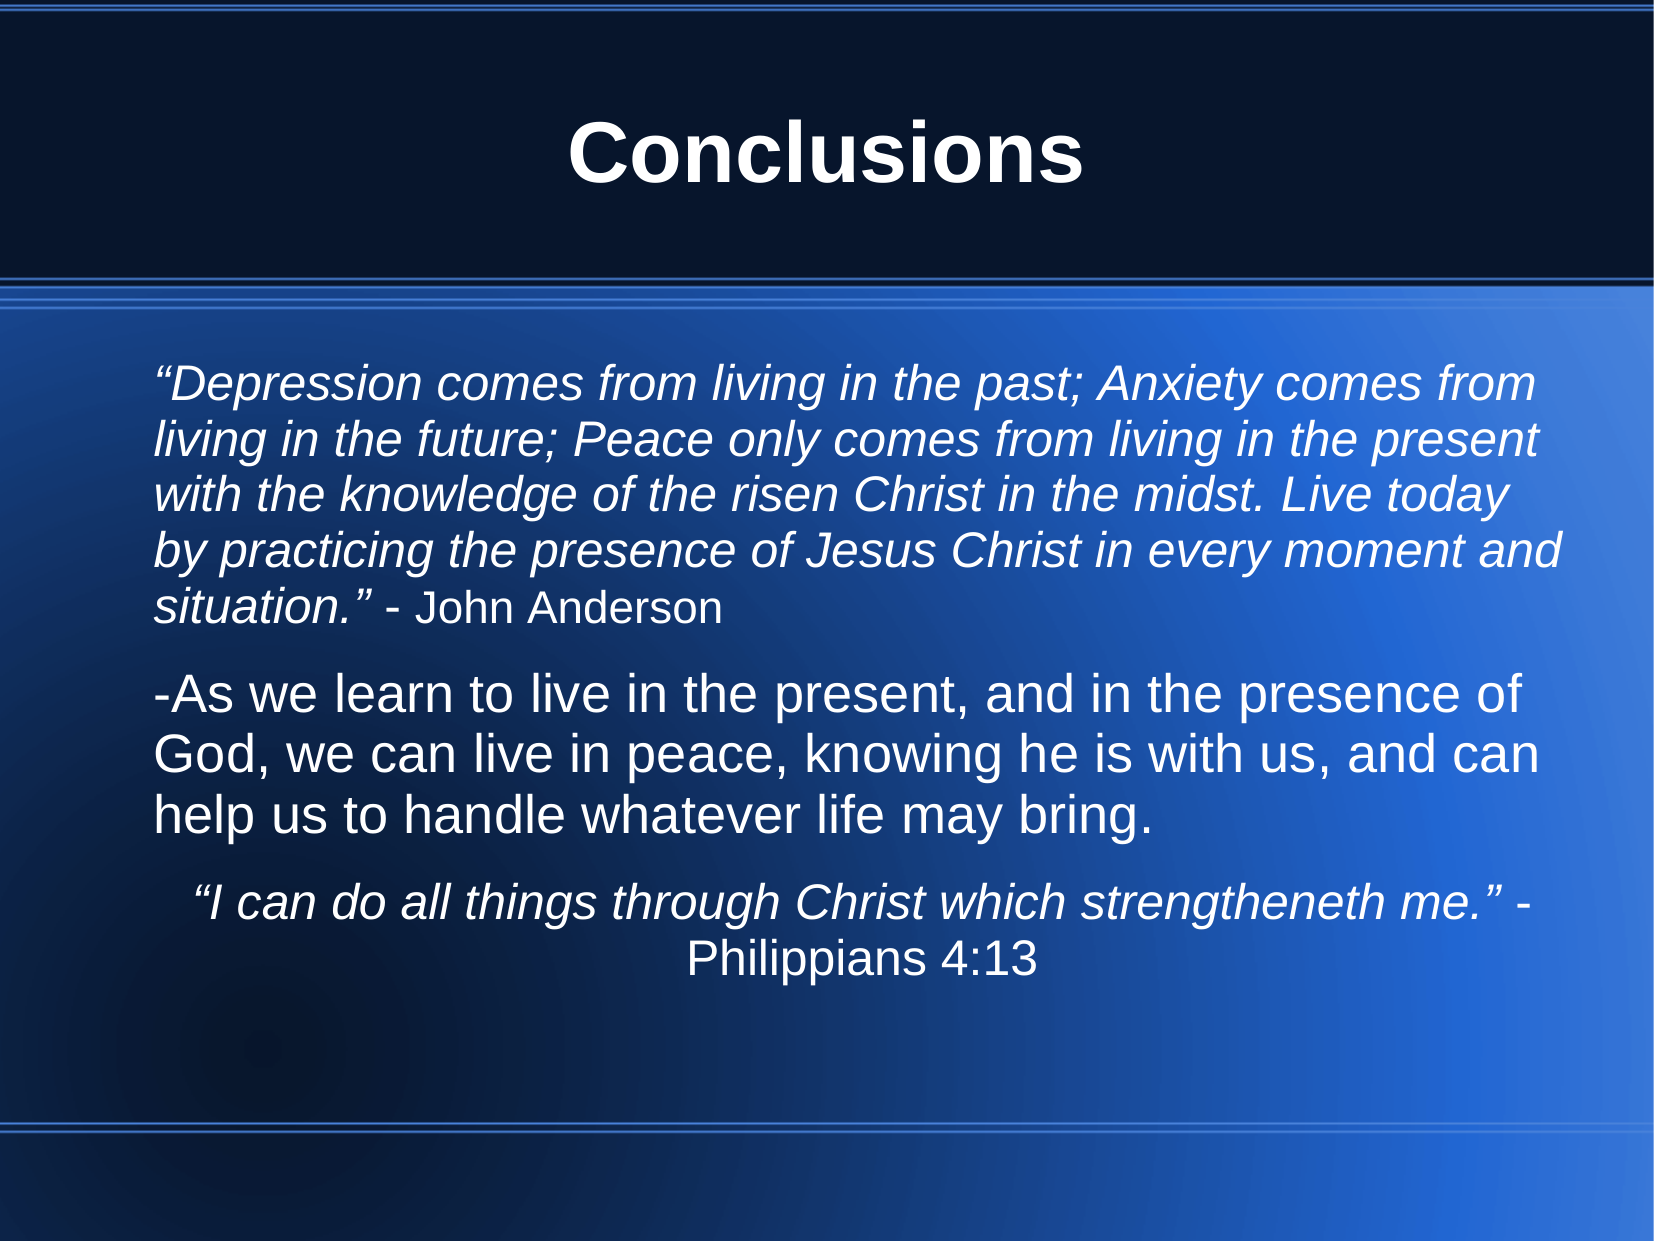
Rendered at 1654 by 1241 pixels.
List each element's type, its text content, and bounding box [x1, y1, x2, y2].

picture [0, 0, 1654, 1241]
title Conclusions [82, 49, 1571, 257]
list “Depression comes from living in the past; Anxiety comes from living in the future; Peace only comes from living in the present with the knowledge of the risen Christ in the midst. Live today by practicing the presence of Jesus Christ in every moment and situation.” - John Anderson -As we learn to live in the present, and in the presence of God, we can live in peace, knowing he is with us, and can help us to handle whatever life may bring. “I can do all things through Christ which strengtheneth me.” - Philippians 4:13 [82, 355, 1571, 1058]
